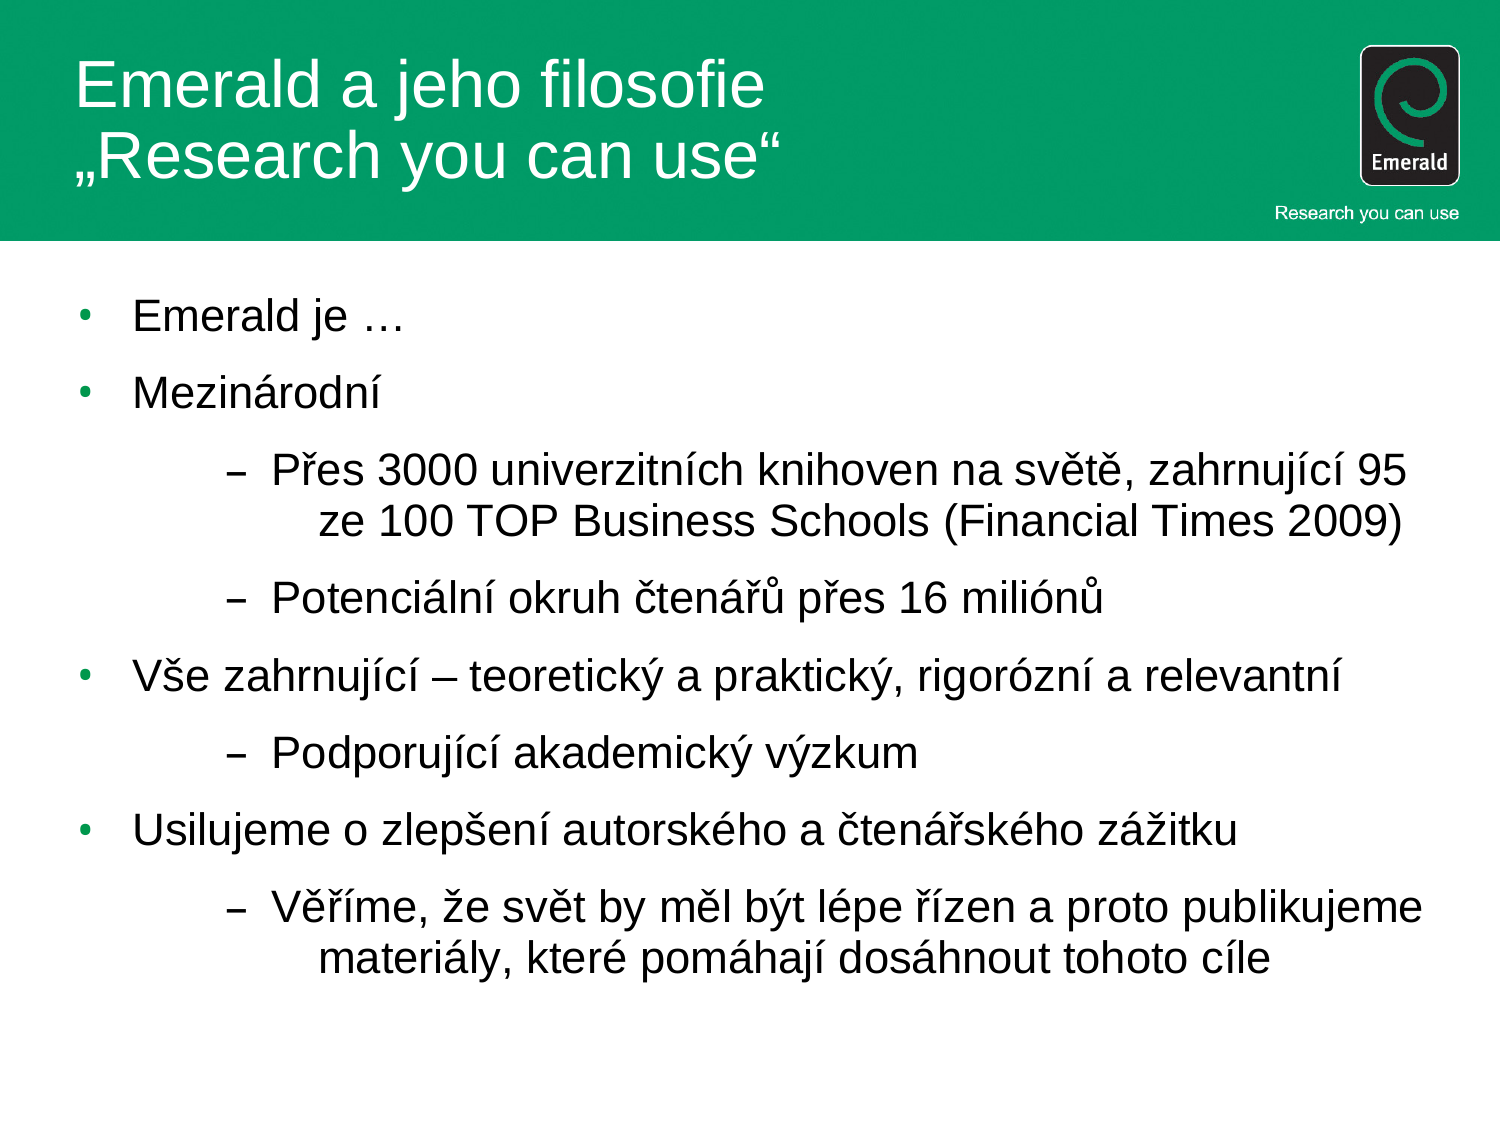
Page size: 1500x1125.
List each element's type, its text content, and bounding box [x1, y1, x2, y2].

list Emerald je … Mezinárodní Přes 3000 univerzitních knihoven na světě, zahrnující 95 ze 100 TOP Business Schools (Financial Times 2009) Potenciální okruh čtenářů přes 16 miliónů Vše zahrnující – teoretický a praktický, rigorózní a relevantní Podporující akademický výzkum Usilujeme o zlepšení autorského a čtenářského zážitku Věříme, že svět by měl být lépe řízen a proto publikujeme materiály, které pomáhají dosáhnout tohoto cíle [76, 290, 1427, 1040]
title Emerald a jeho filosofie „Research you can use“ [74, 49, 1188, 237]
